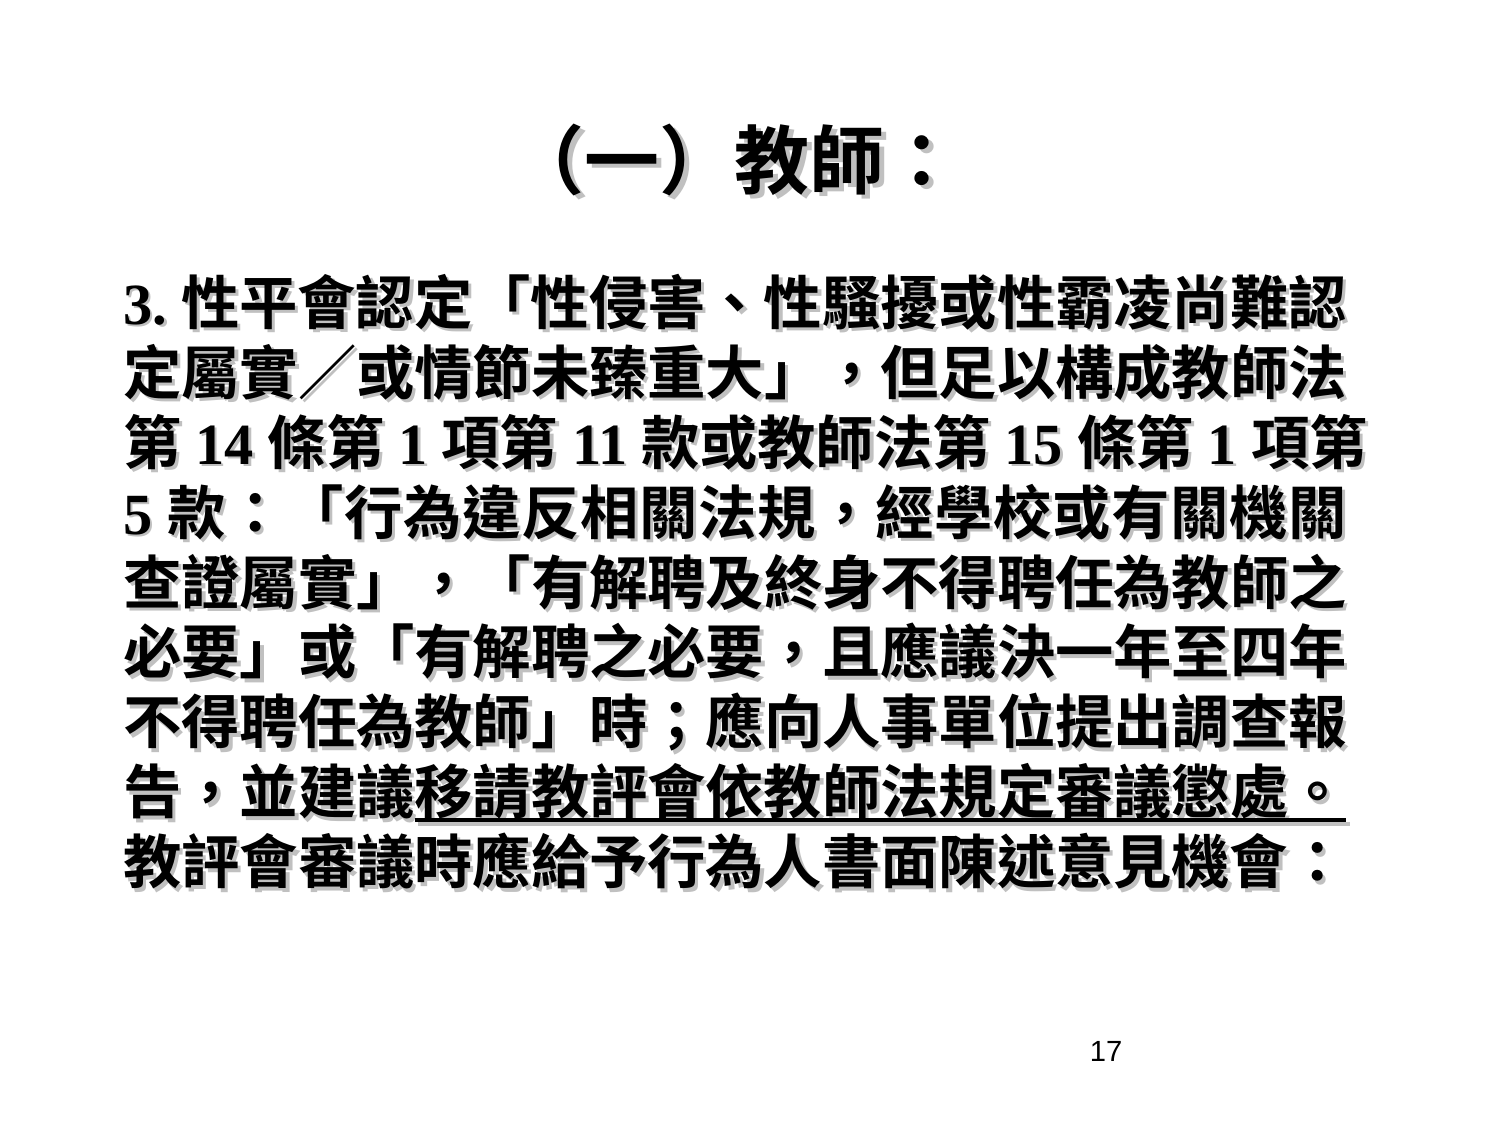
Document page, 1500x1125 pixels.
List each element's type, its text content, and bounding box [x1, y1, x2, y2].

text_box [1074, 1024, 1426, 1103]
text_box （一）教師： 3.性平會認定「性侵害、性騷擾或性霸凌尚難認定屬實／或情節未臻重大」，但足以構成教師法第14條第1項第11款或教師法第15條第1項第5款：「行為違反相關法規，經學校或有關機關查證屬實」，「有解聘及終身不得聘任為教師之必要」或「有解聘之必要，且應議決一年至四年不得聘任為教師」時；應向人事單位提出調查報告，並建議移請教評會依教師法規定審議懲處。教評會審議時應給予行為人書面陳述意見機會： [108, 106, 1392, 903]
